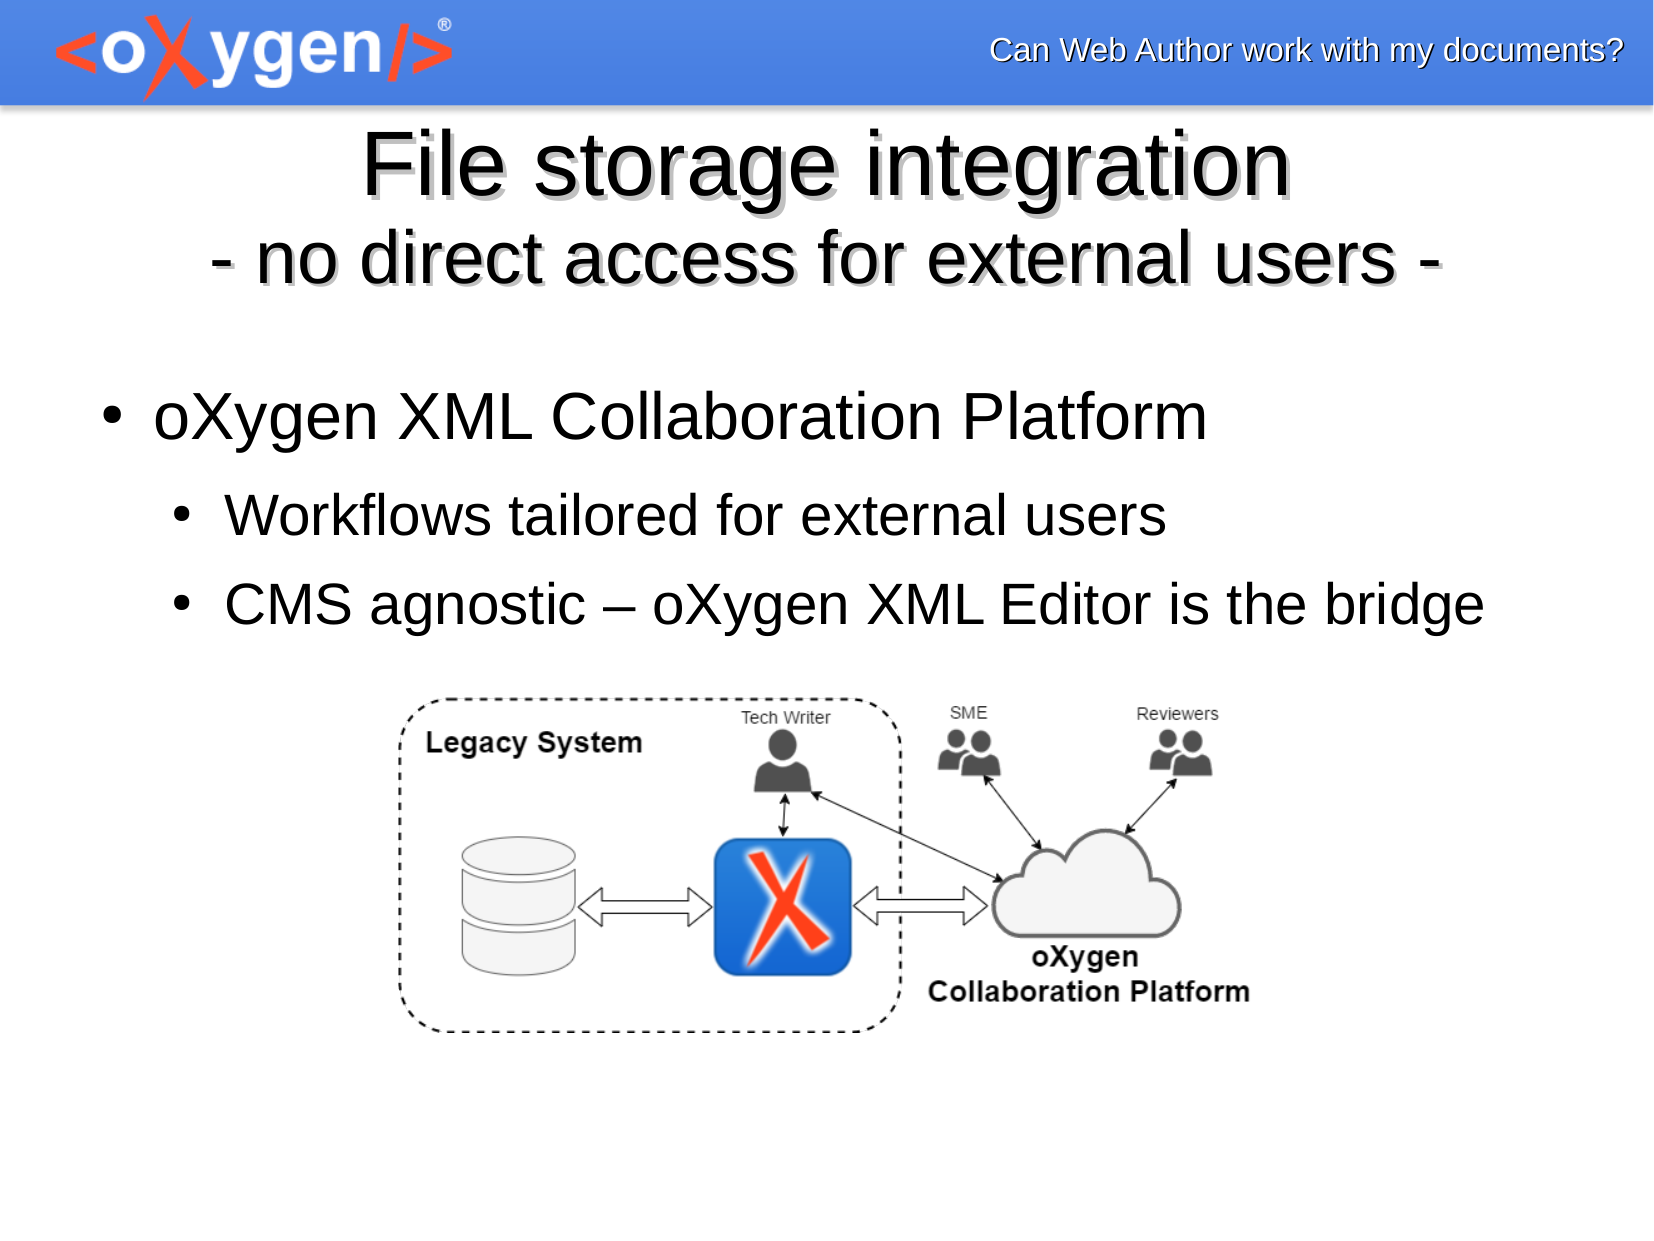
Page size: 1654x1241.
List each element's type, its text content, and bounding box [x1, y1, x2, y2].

title File storage integration - no direct access for external users - [82, 102, 1571, 310]
list oXygen XML Collaboration Platform Workflows tailored for external users CMS agnostic – oXygen XML Editor is the bridge [82, 378, 1571, 1099]
picture [398, 695, 1253, 1033]
picture [0, 0, 1654, 119]
